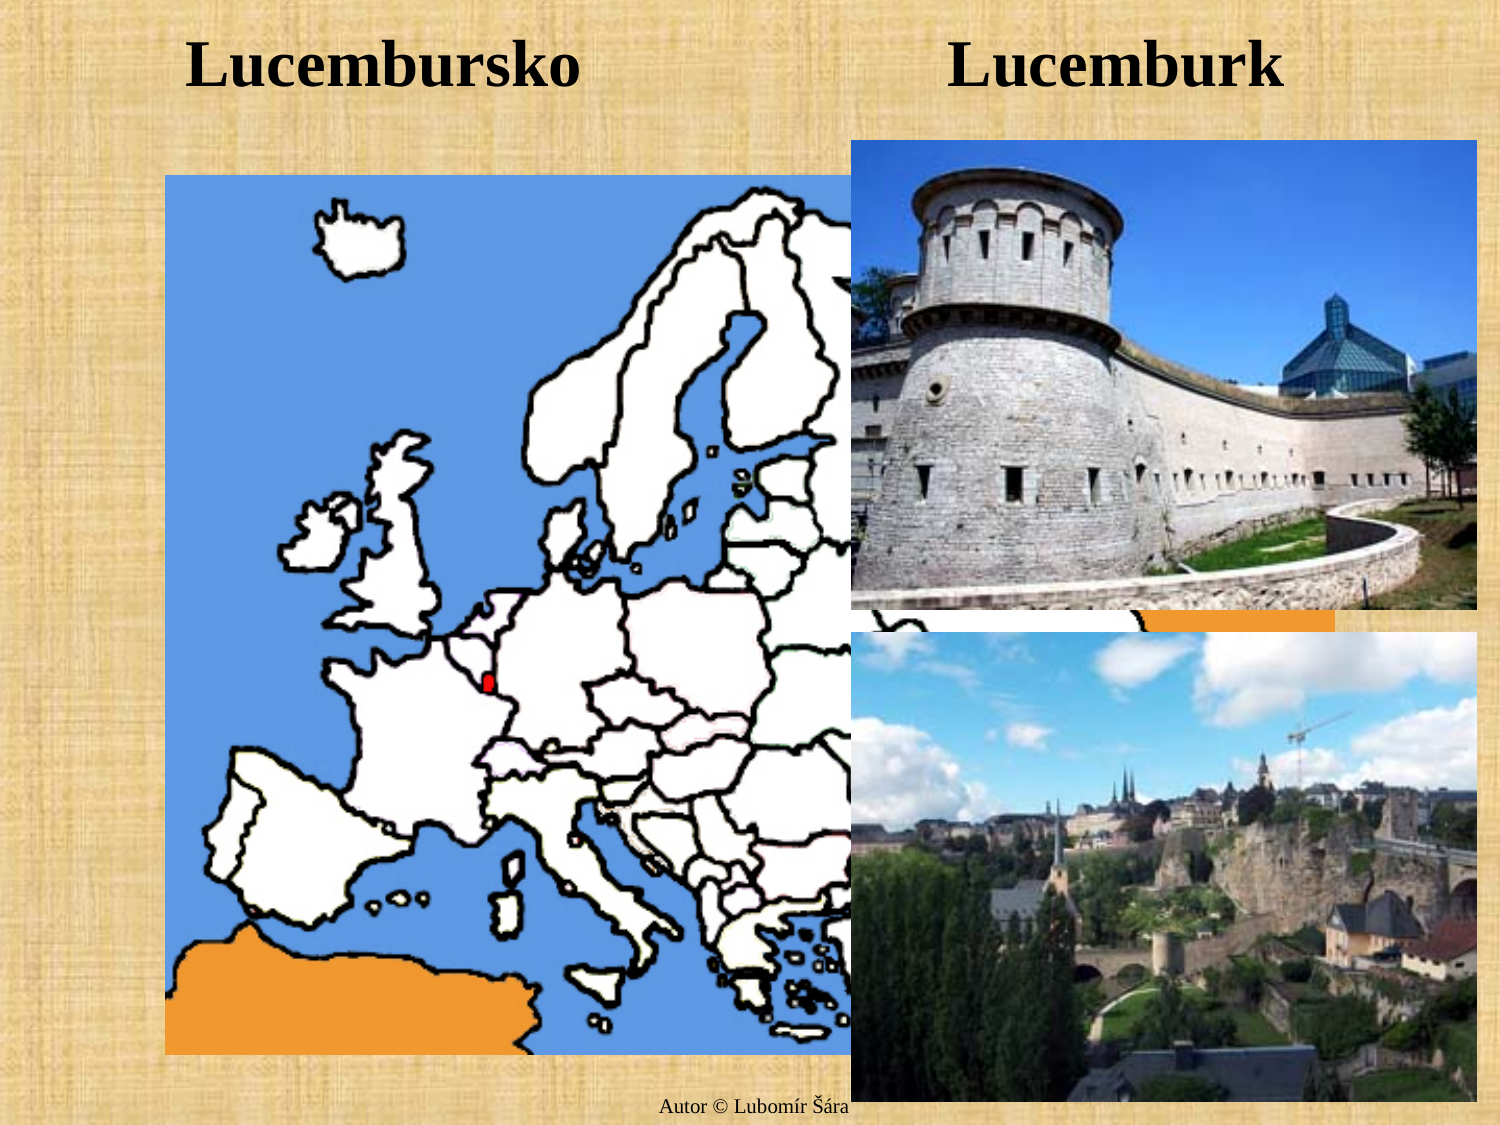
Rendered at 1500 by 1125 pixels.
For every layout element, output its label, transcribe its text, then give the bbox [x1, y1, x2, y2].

text_box Lucemburk [761, 11, 1471, 108]
picture [0, 0, 1500, 1125]
text_box Lucembursko [29, 11, 739, 108]
text_box Autor © Lubomír Šára [643, 1084, 865, 1125]
